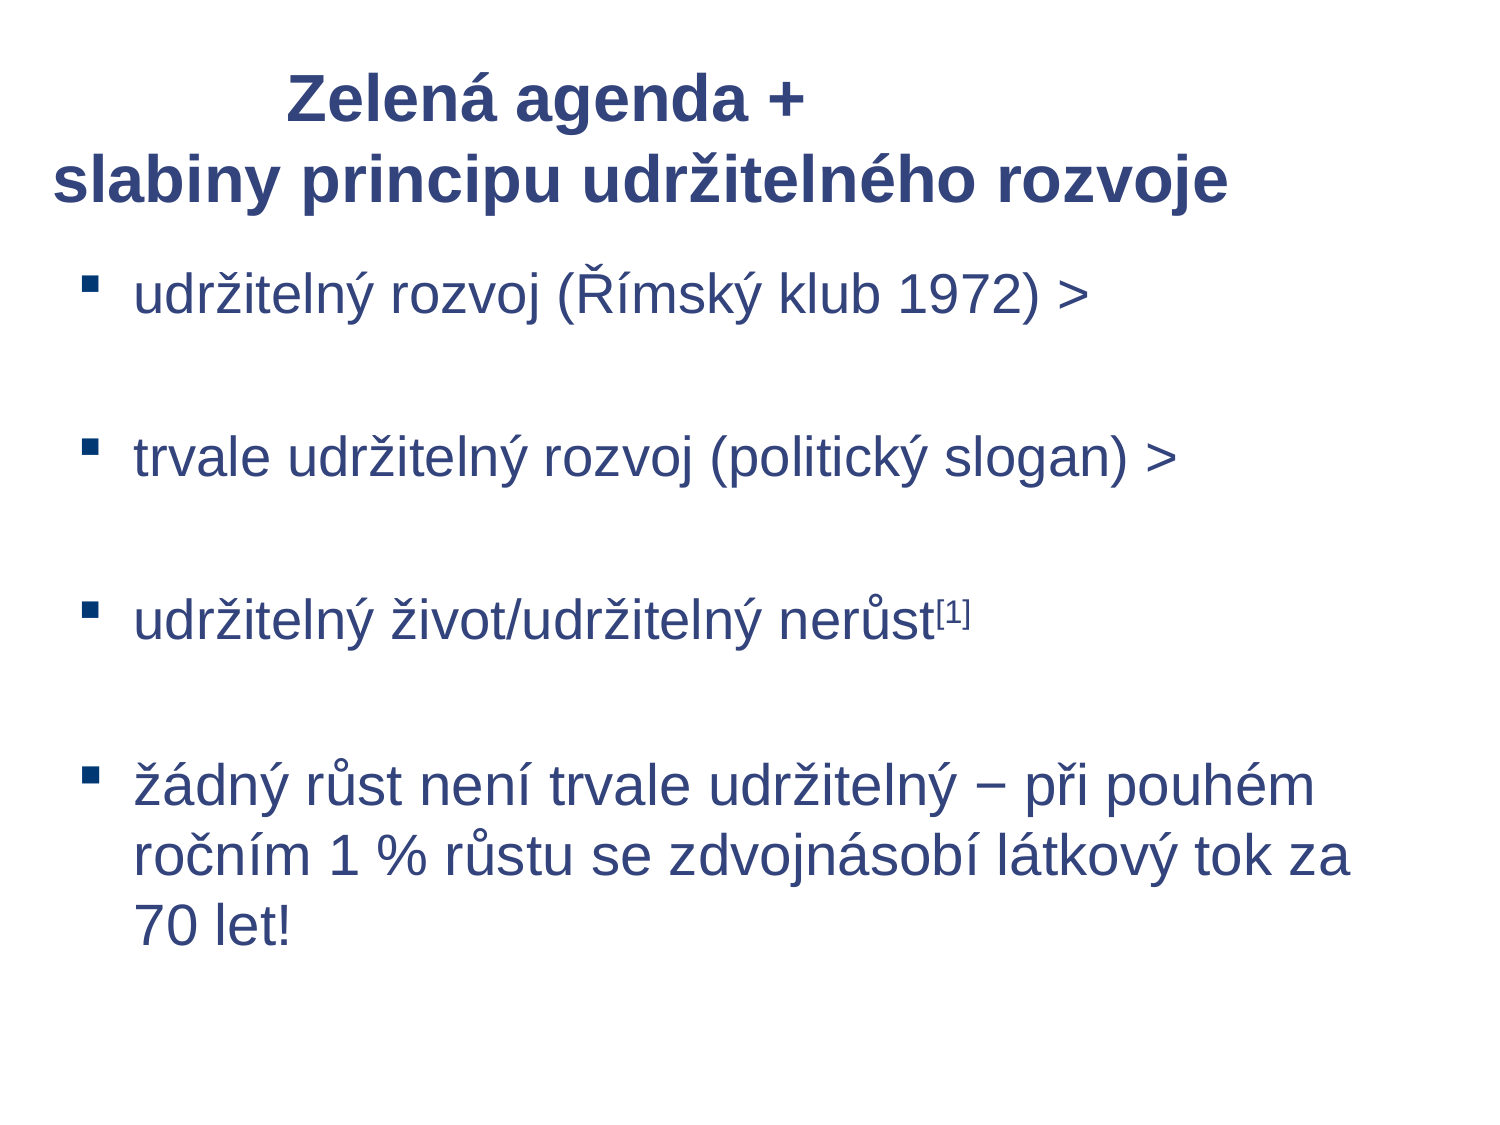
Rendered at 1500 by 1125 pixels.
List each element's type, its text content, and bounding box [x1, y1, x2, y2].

title Zelená agenda + slabiny principu udržitelného rozvoje [37, 37, 1500, 225]
list udržitelný rozvoj (Římský klub 1972) > trvale udržitelný rozvoj (politický slogan) > udržitelný život/udržitelný nerůst[1] žádný růst není trvale udržitelný − při pouhém ročním 1 % růstu se zdvojnásobí látkový tok za 70 let! [62, 249, 1438, 988]
